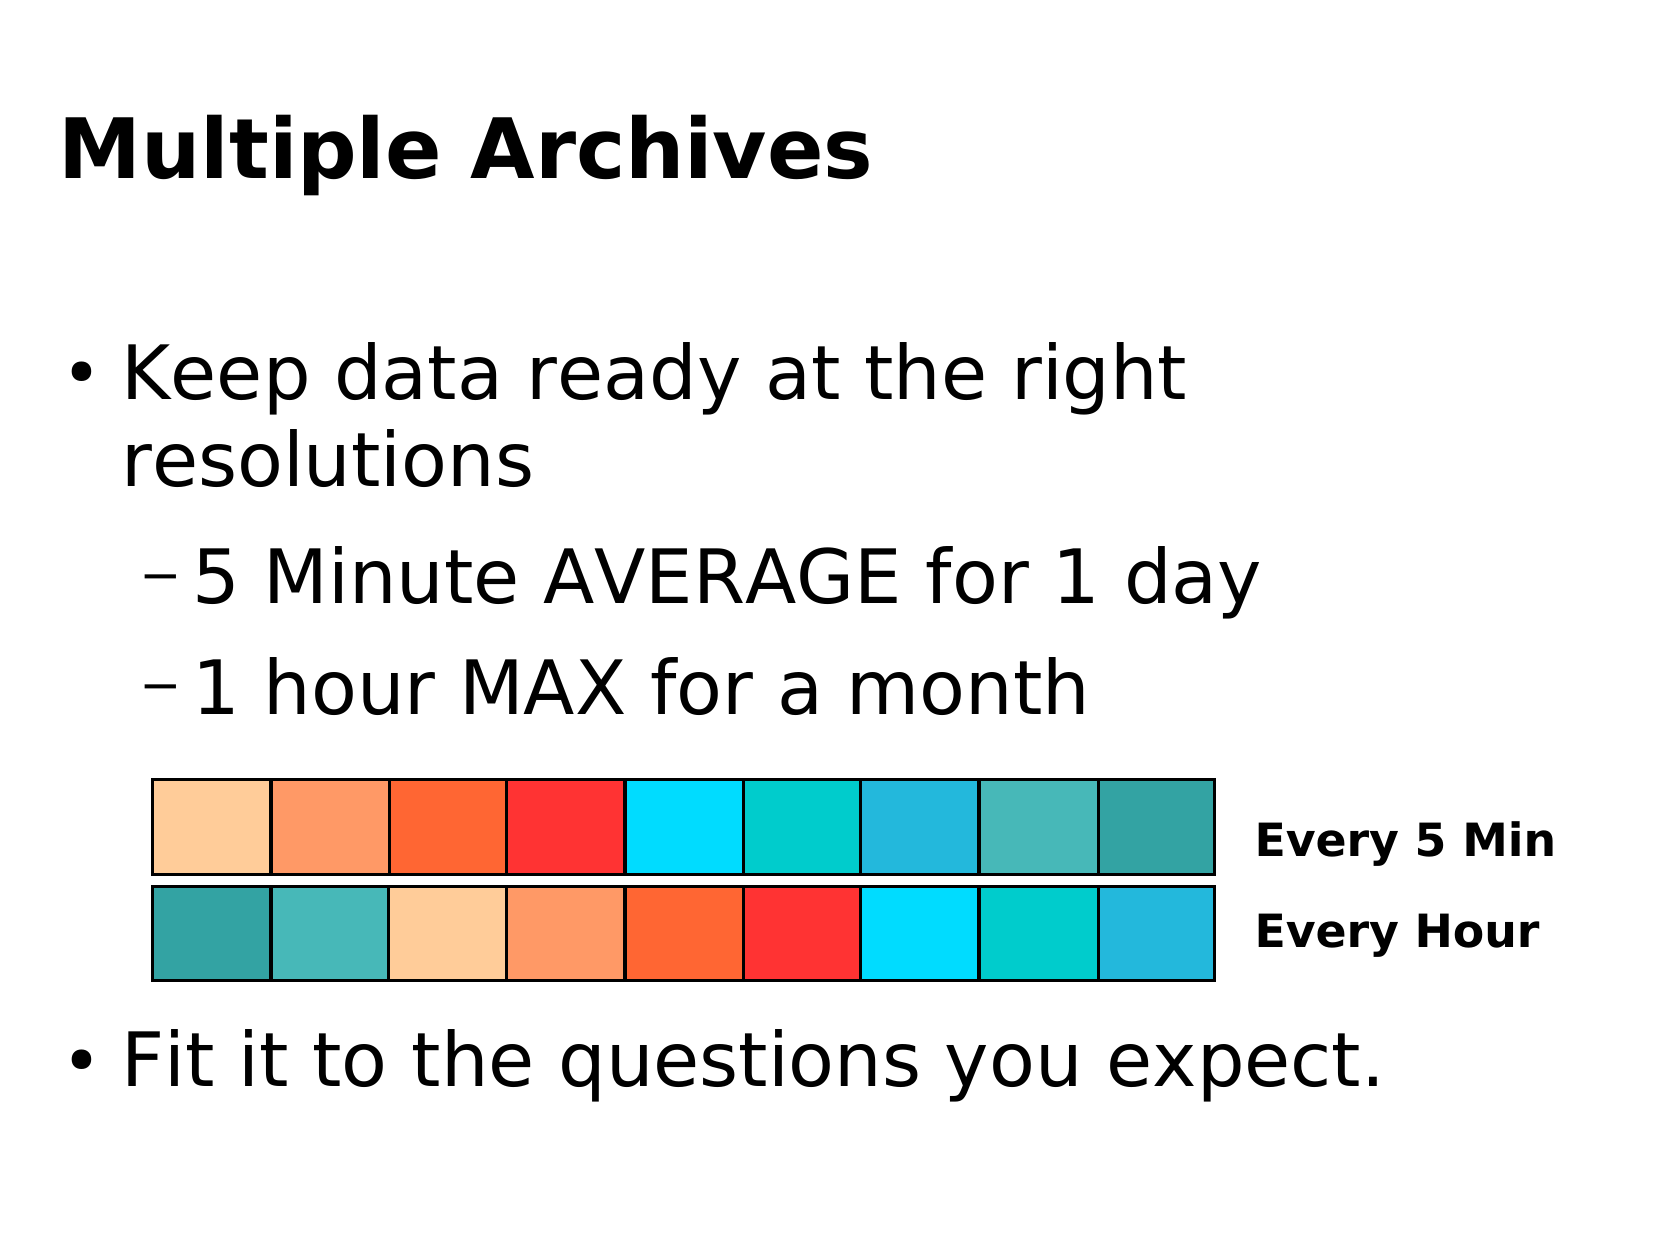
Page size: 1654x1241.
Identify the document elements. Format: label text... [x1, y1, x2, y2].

text_box [152, 886, 1215, 981]
title Multiple Archives [59, 75, 1607, 225]
text_box Every Hour [1239, 897, 1555, 966]
text_box [152, 779, 1215, 875]
text_box Every 5 Min [1239, 806, 1572, 875]
list Keep data ready at the right resolutions 5 Minute AVERAGE for 1 day 1 hour MAX for a month Fit it to the questions you expect. [50, 329, 1571, 1106]
